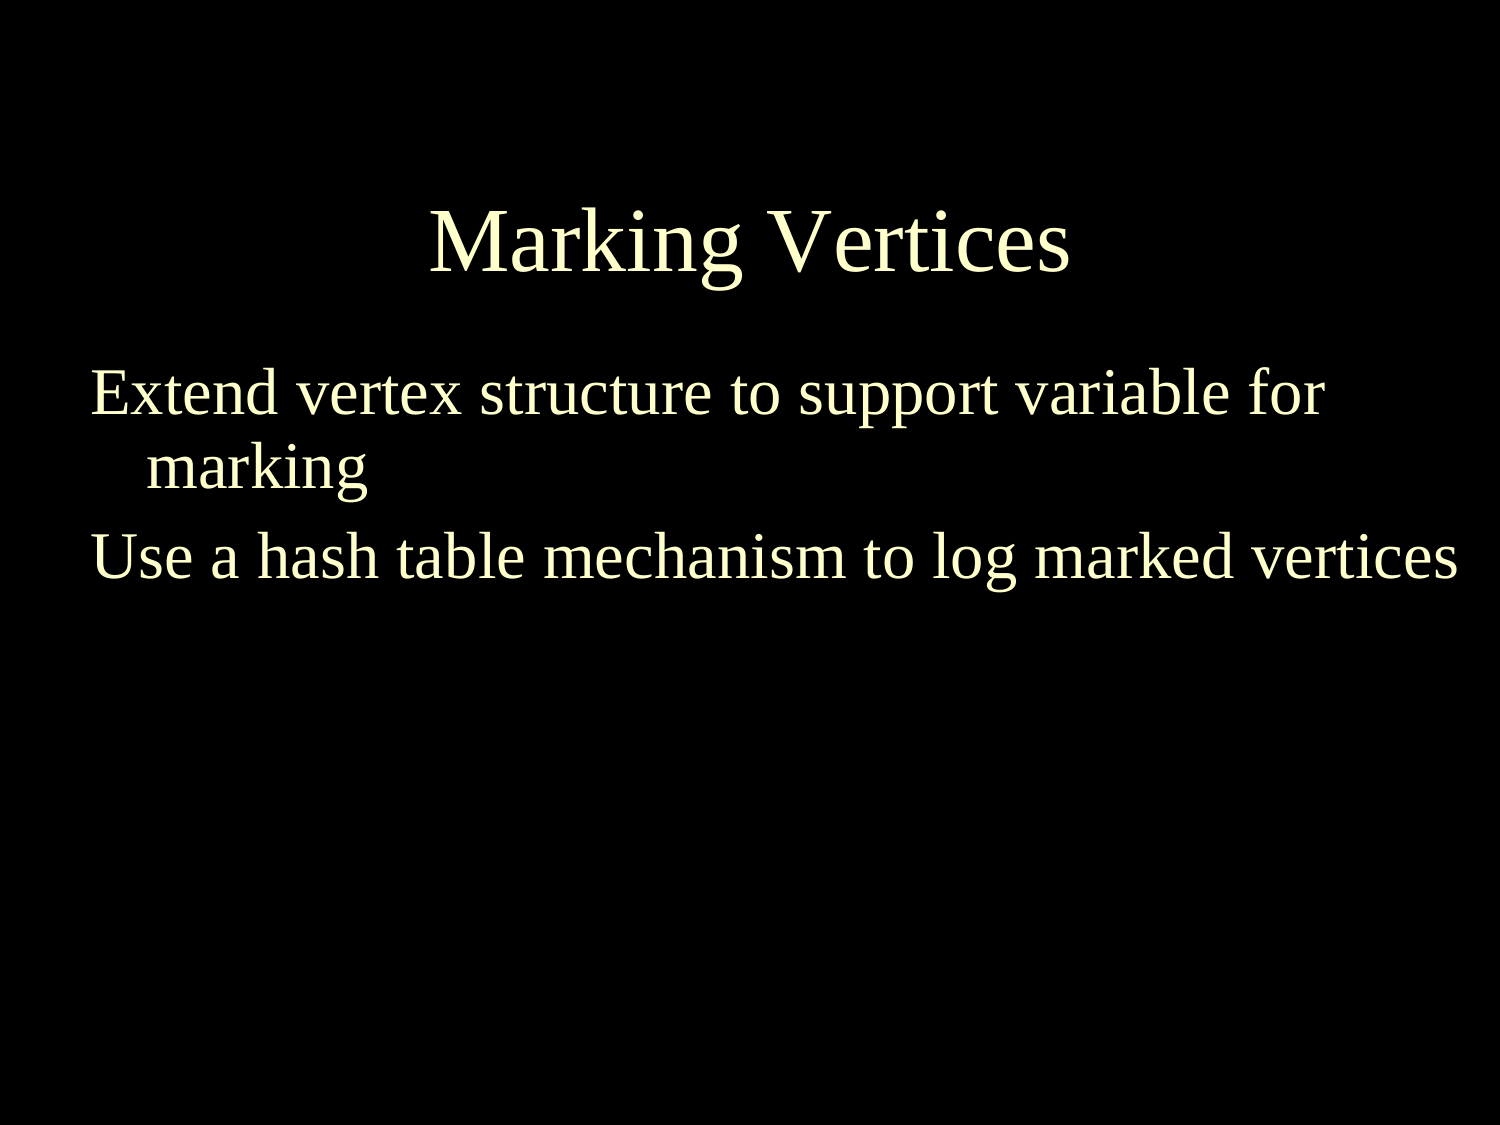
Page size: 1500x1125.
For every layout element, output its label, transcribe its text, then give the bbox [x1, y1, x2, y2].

title Marking Vertices [22, 145, 1480, 336]
list Extend vertex structure to support variable for marking Use a hash table mechanism to log marked vertices [75, 347, 1482, 1026]
